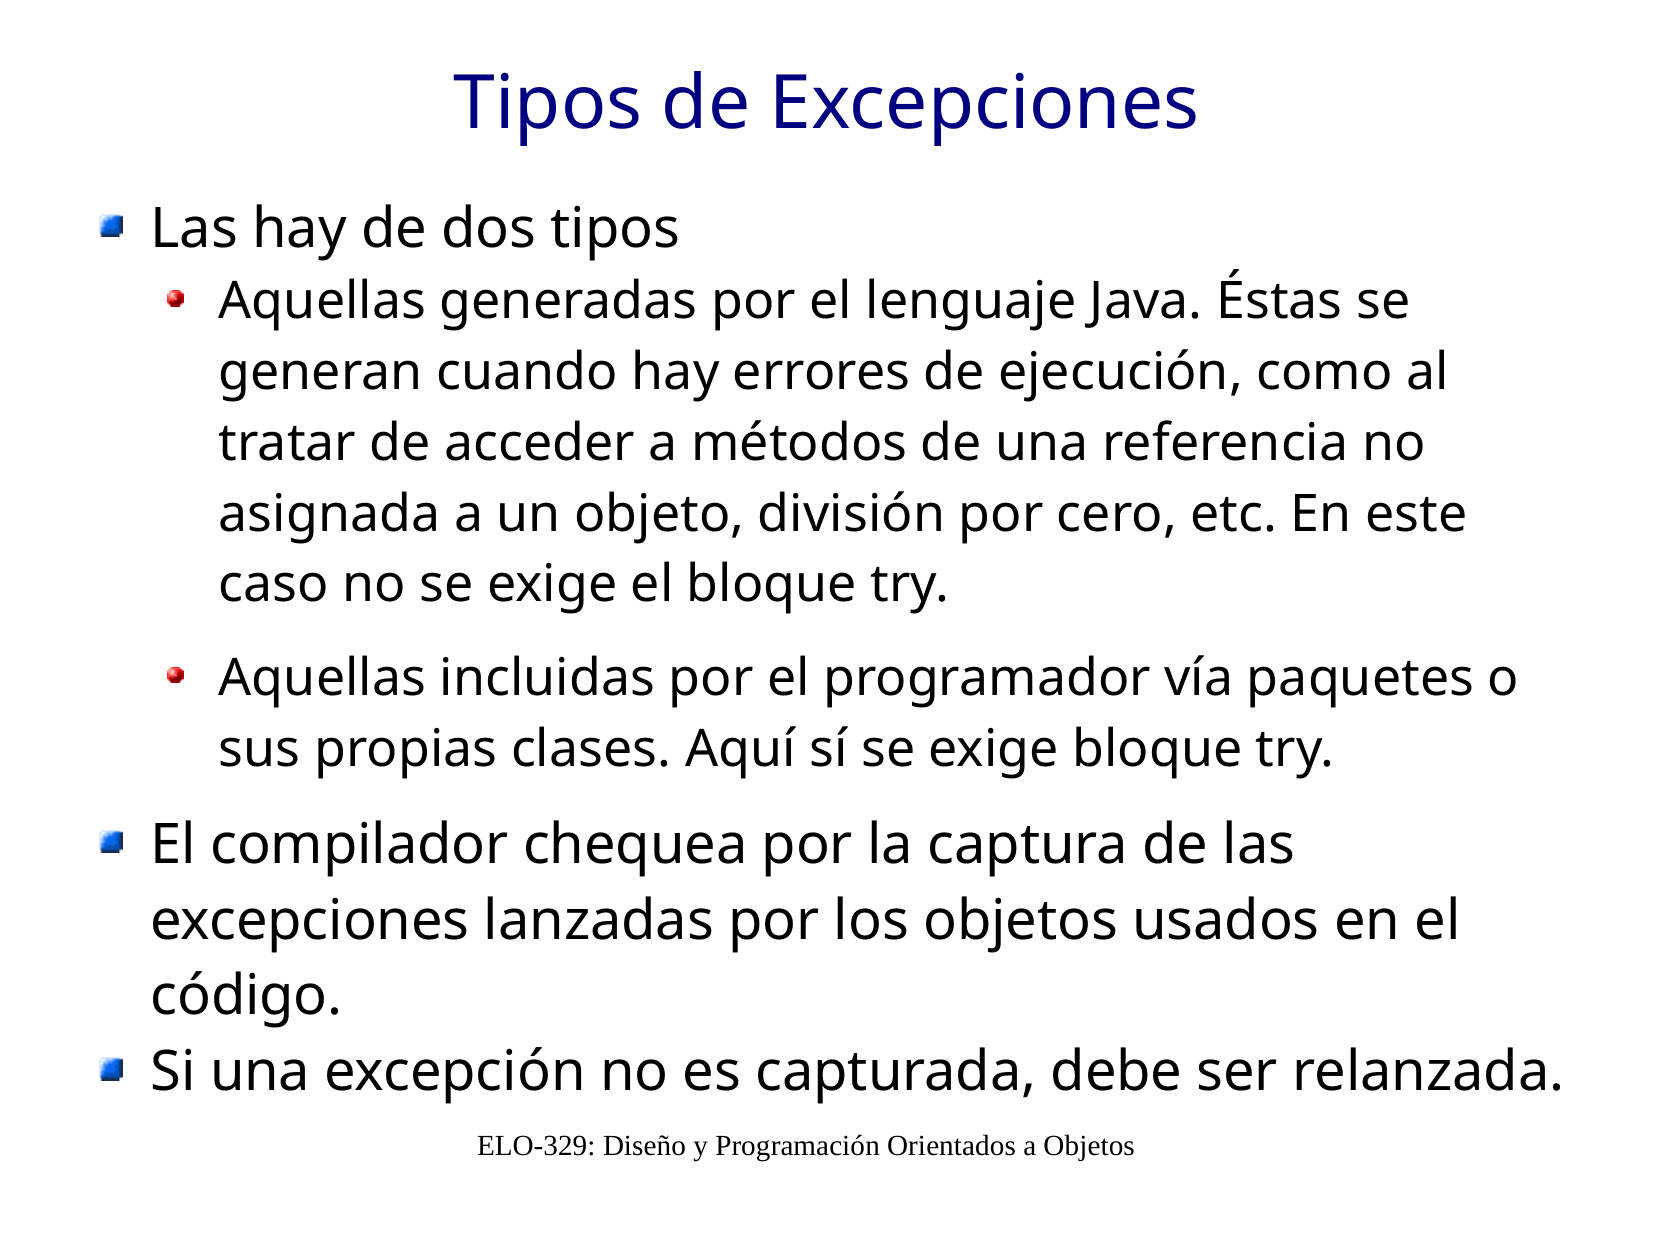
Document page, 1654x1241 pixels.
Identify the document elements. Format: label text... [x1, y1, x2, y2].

list Las hay de dos tipos Aquellas generadas por el lenguaje Java. Éstas se generan cuando hay errores de ejecución, como al tratar de acceder a métodos de una referencia no asignada a un objeto, división por cero, etc. En este caso no se exige el bloque try. Aquellas incluidas por el programador vía paquetes o sus propias clases. Aquí sí se exige bloque try. El compilador chequea por la captura de las excepciones lanzadas por los objetos usados en el código. Si una excepción no es capturada, debe ser relanzada. [82, 187, 1571, 1124]
title Tipos de Excepciones [82, 49, 1571, 151]
